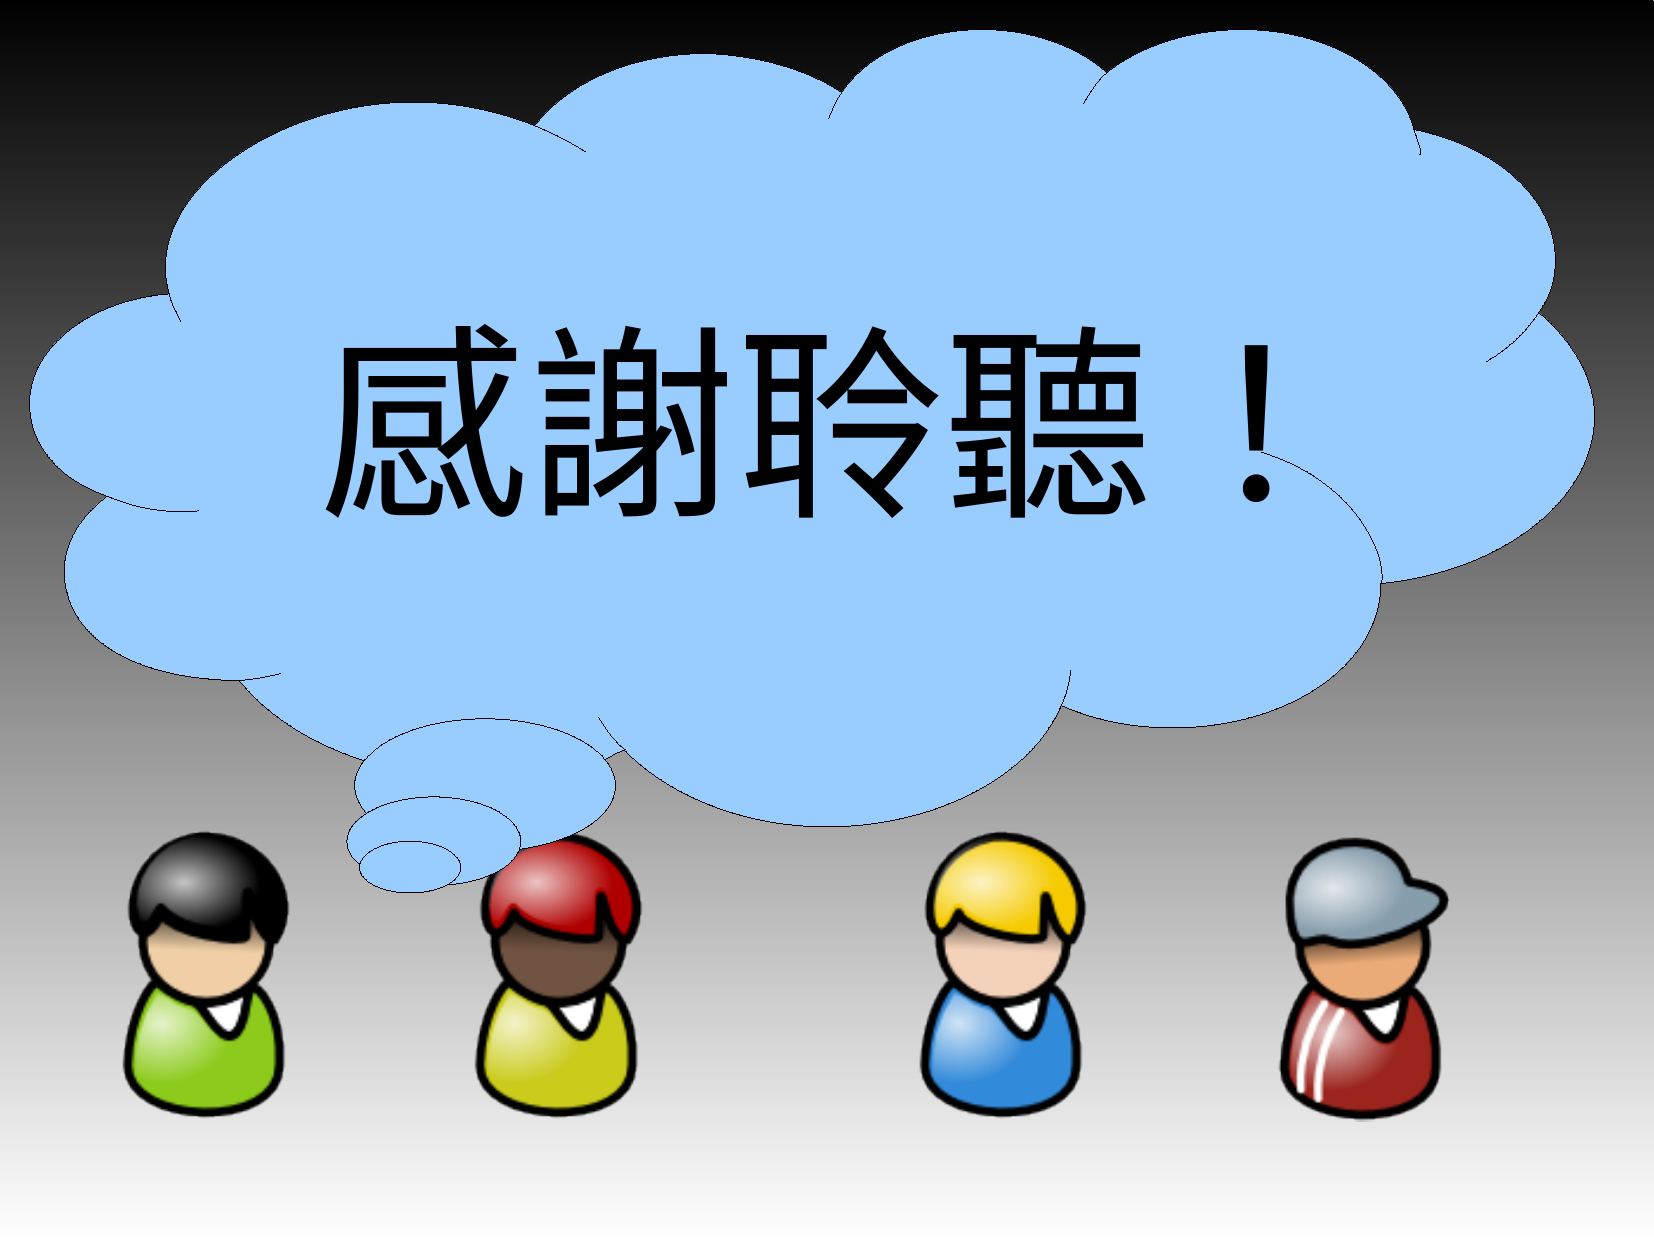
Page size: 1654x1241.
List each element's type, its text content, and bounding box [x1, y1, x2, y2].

picture [411, 826, 708, 1123]
picture [1210, 826, 1506, 1123]
picture [856, 826, 1152, 1123]
text_box 感謝聆聽！ [29, 29, 1595, 893]
picture [59, 826, 355, 1123]
